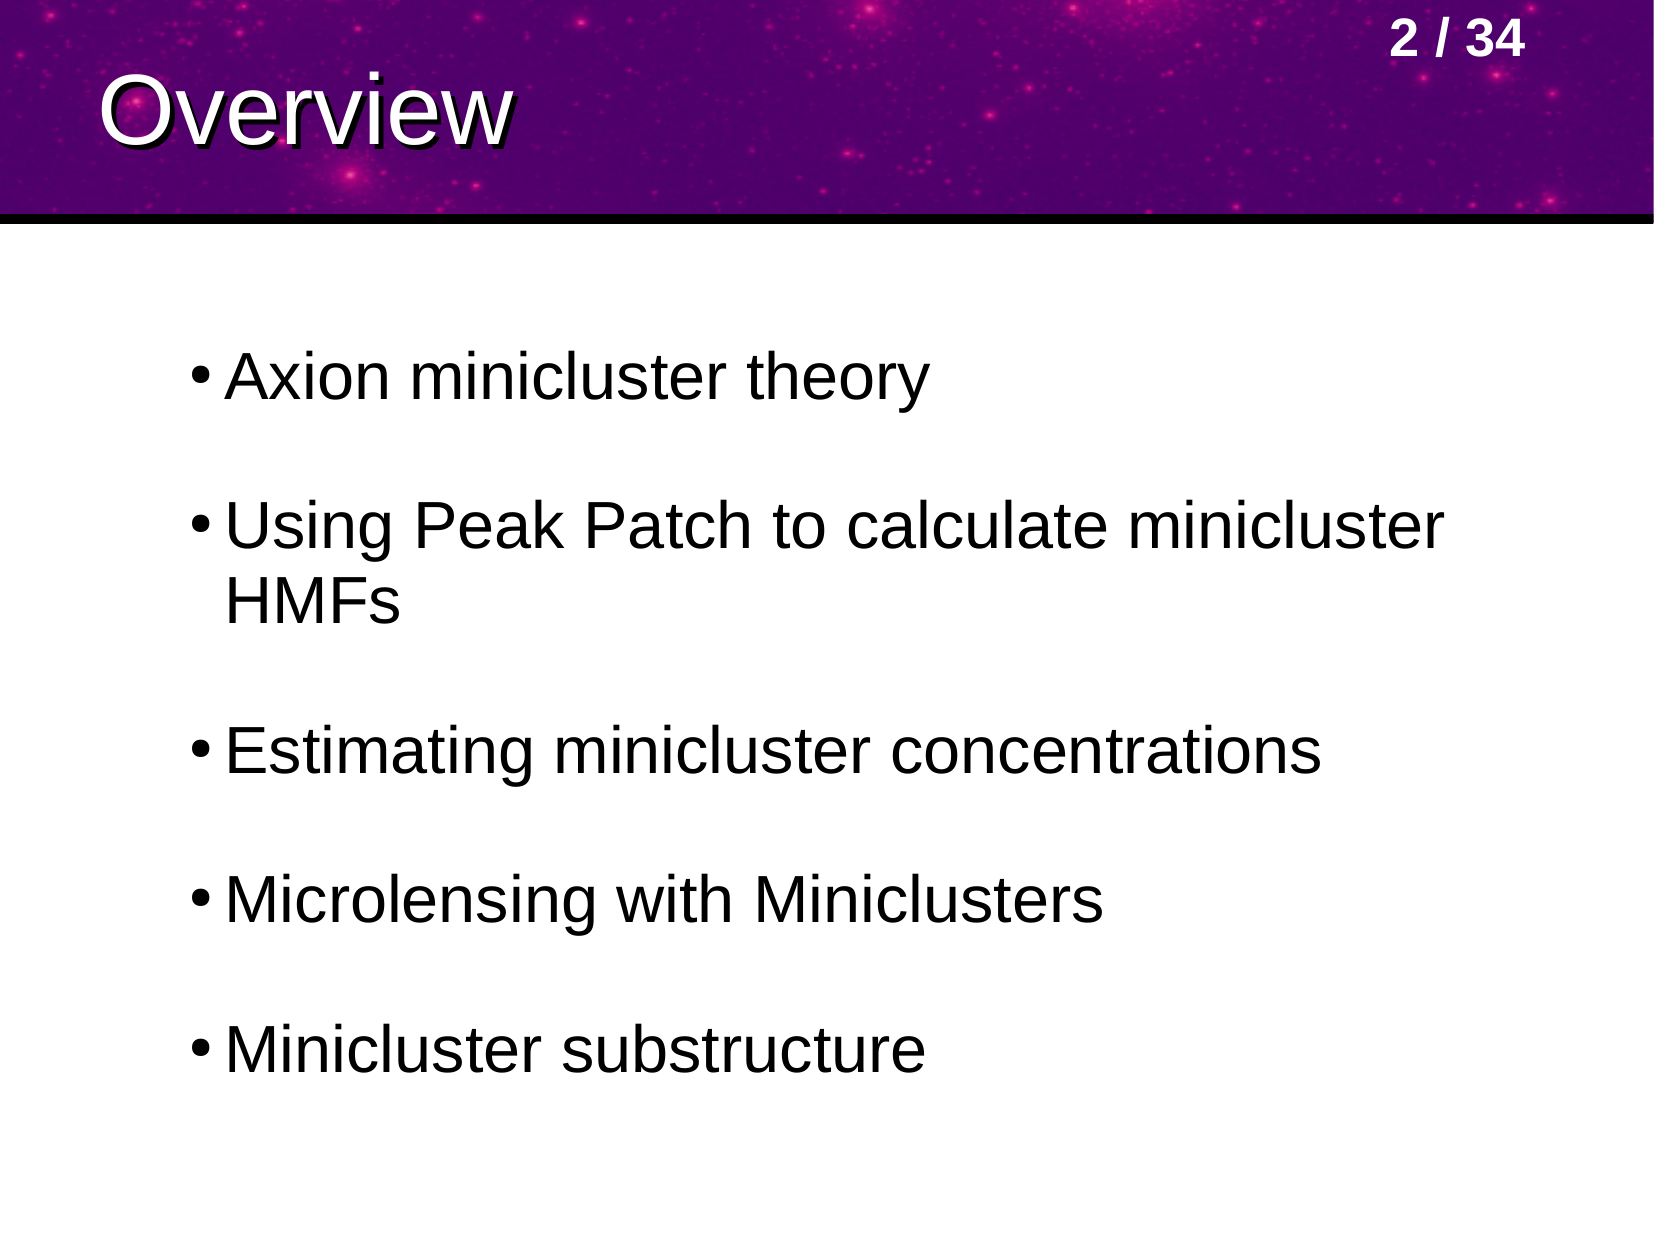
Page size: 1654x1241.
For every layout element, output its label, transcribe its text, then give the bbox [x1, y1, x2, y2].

text_box Overview [82, 47, 1264, 174]
picture [0, 0, 1654, 214]
subtitle Axion minicluster theory Using Peak Patch to calculate minicluster HMFs Estimating minicluster concentrations Microlensing with Miniclusters Minicluster substructure [188, 338, 1524, 1087]
text_box <number> / 34 [1375, 0, 1654, 77]
